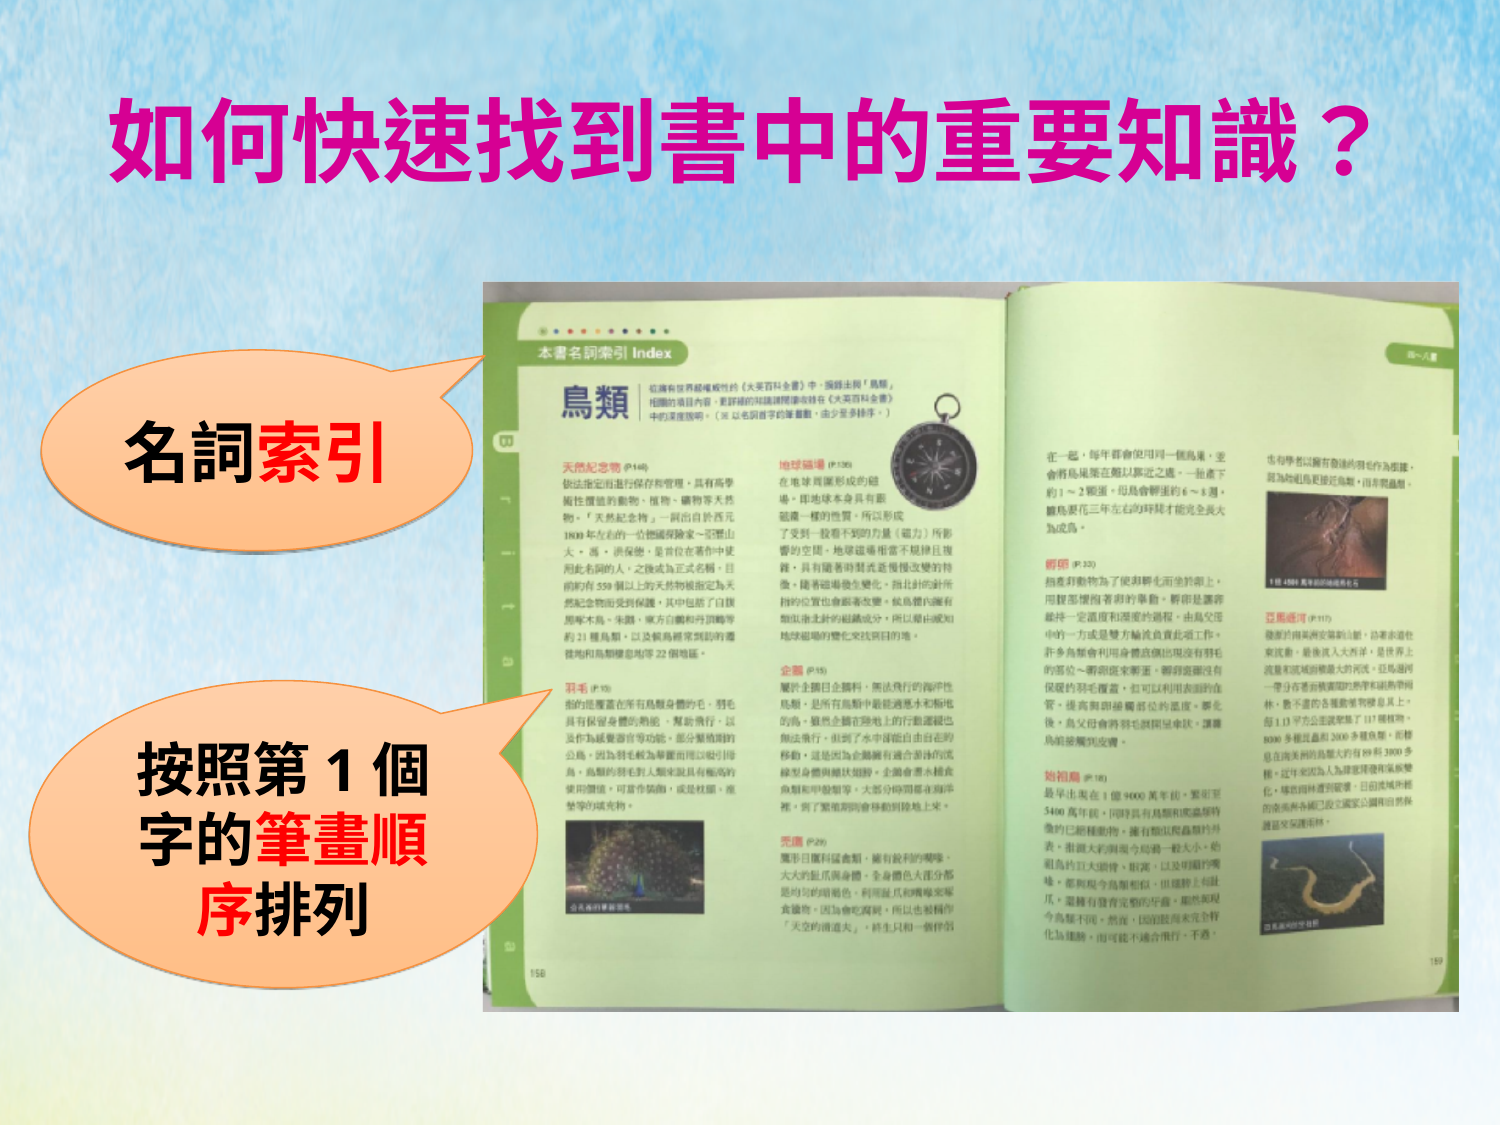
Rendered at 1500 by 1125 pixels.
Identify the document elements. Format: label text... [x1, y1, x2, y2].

title 如何快速找到書中的重要知識？ [75, 45, 1426, 233]
text_box 名詞索引 [41, 349, 485, 551]
text_box 按照第1個字的筆畫順序排列 [29, 680, 552, 988]
picture [482, 281, 1459, 1012]
